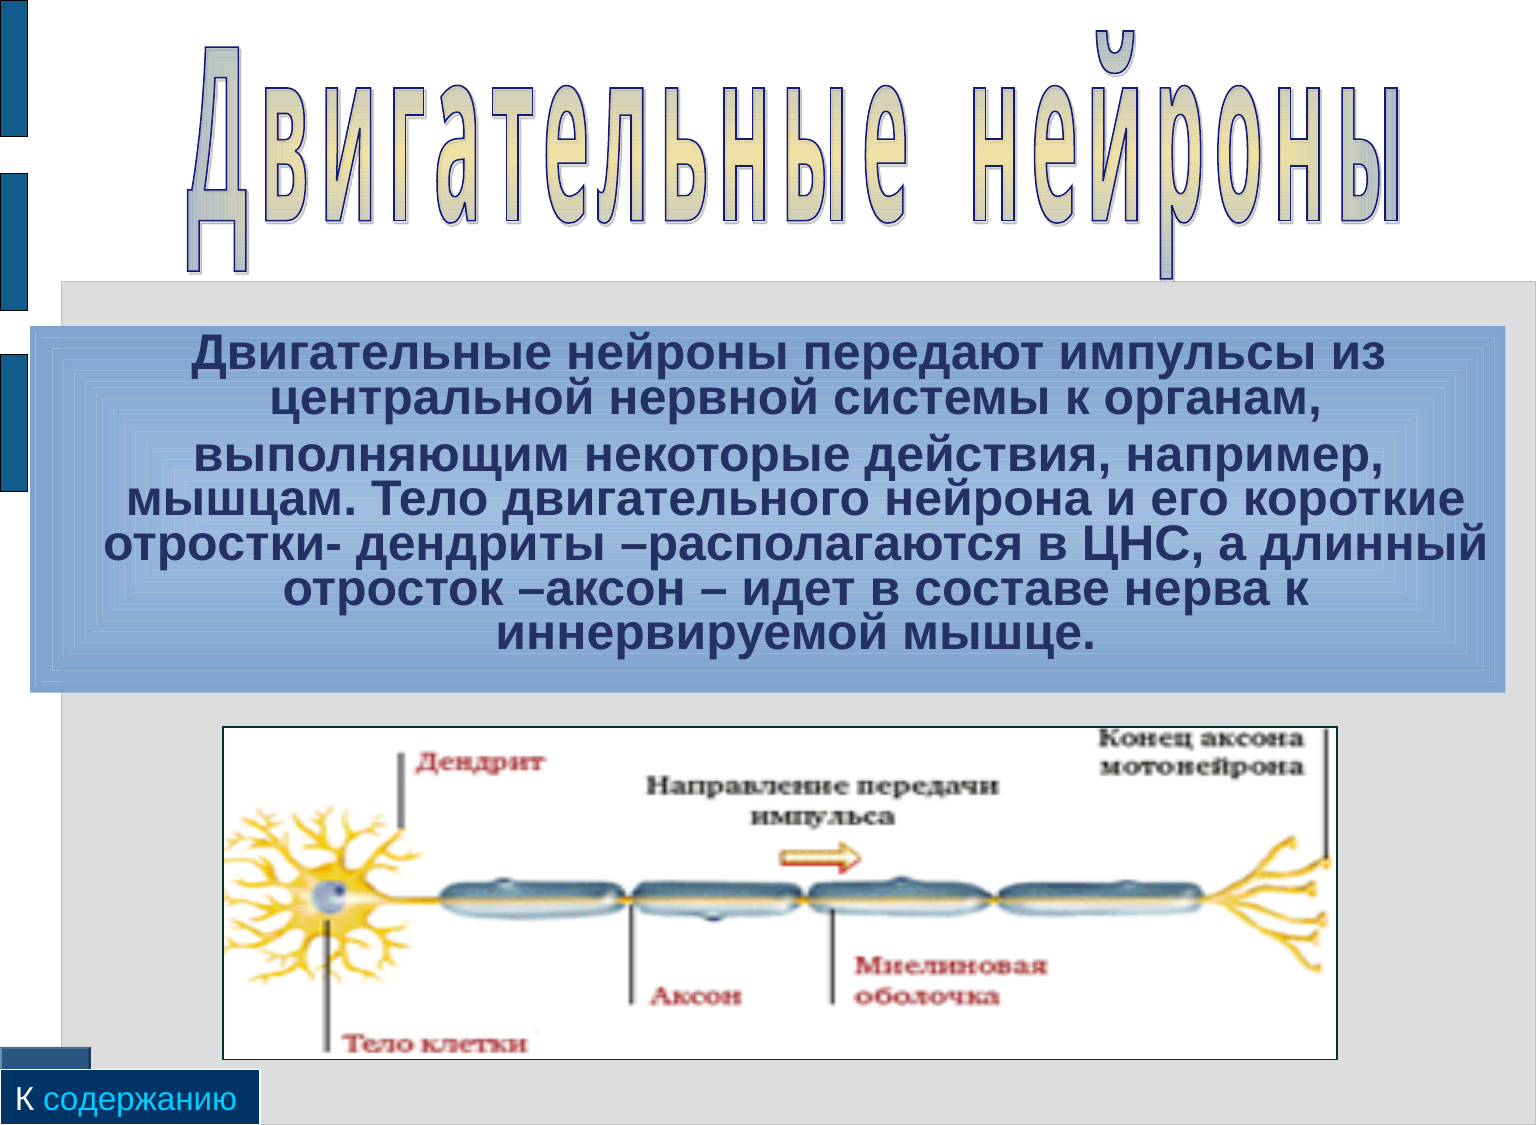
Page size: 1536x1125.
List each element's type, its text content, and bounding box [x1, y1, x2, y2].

text_box Двигательные нейроны [265, 87, 306, 221]
text_box Двигательные нейроны [437, 85, 476, 224]
text_box К содержанию [0, 1069, 260, 1125]
text_box Двигательные нейроны [1385, 87, 1397, 221]
text_box Двигательные нейроны [393, 87, 424, 221]
text_box Двигательные нейроны [546, 85, 586, 224]
text_box Двигательные нейроны [1160, 85, 1201, 279]
text_box Двигательные нейроны [830, 87, 843, 221]
text_box Двигательные нейроны [597, 87, 643, 224]
text_box Двигательные нейроны [1092, 87, 1137, 221]
text_box Двигательные нейроны [724, 87, 765, 221]
list Двигательные нейроны передают импульсы из центральной нервной системы к органам, выполняющим некоторые действия, например, мышцам. Тело двигательного нейрона и его короткие отростки- дендриты –располагаются в ЦНС, а длинный отросток –аксон – идет в составе нерва к иннервируемой мышце. [30, 326, 1506, 693]
text_box Двигательные нейроны [973, 87, 1014, 221]
text_box Двигательные нейроны [187, 47, 246, 272]
text_box Двигательные нейроны [1278, 87, 1319, 221]
text_box Двигательные нейроны [1096, 31, 1134, 74]
text_box Двигательные нейроны [492, 87, 533, 221]
text_box Двигательные нейроны [1217, 85, 1260, 224]
text_box Двигательные нейроны [865, 85, 906, 224]
text_box [2, 1046, 91, 1069]
text_box Двигательные нейроны [1034, 85, 1075, 224]
picture [223, 727, 1337, 1059]
text_box Двигательные нейроны [1342, 87, 1379, 221]
text_box Двигательные нейроны [326, 87, 371, 221]
text_box Двигательные нейроны [665, 87, 706, 221]
text_box Двигательные нейроны [787, 87, 825, 221]
